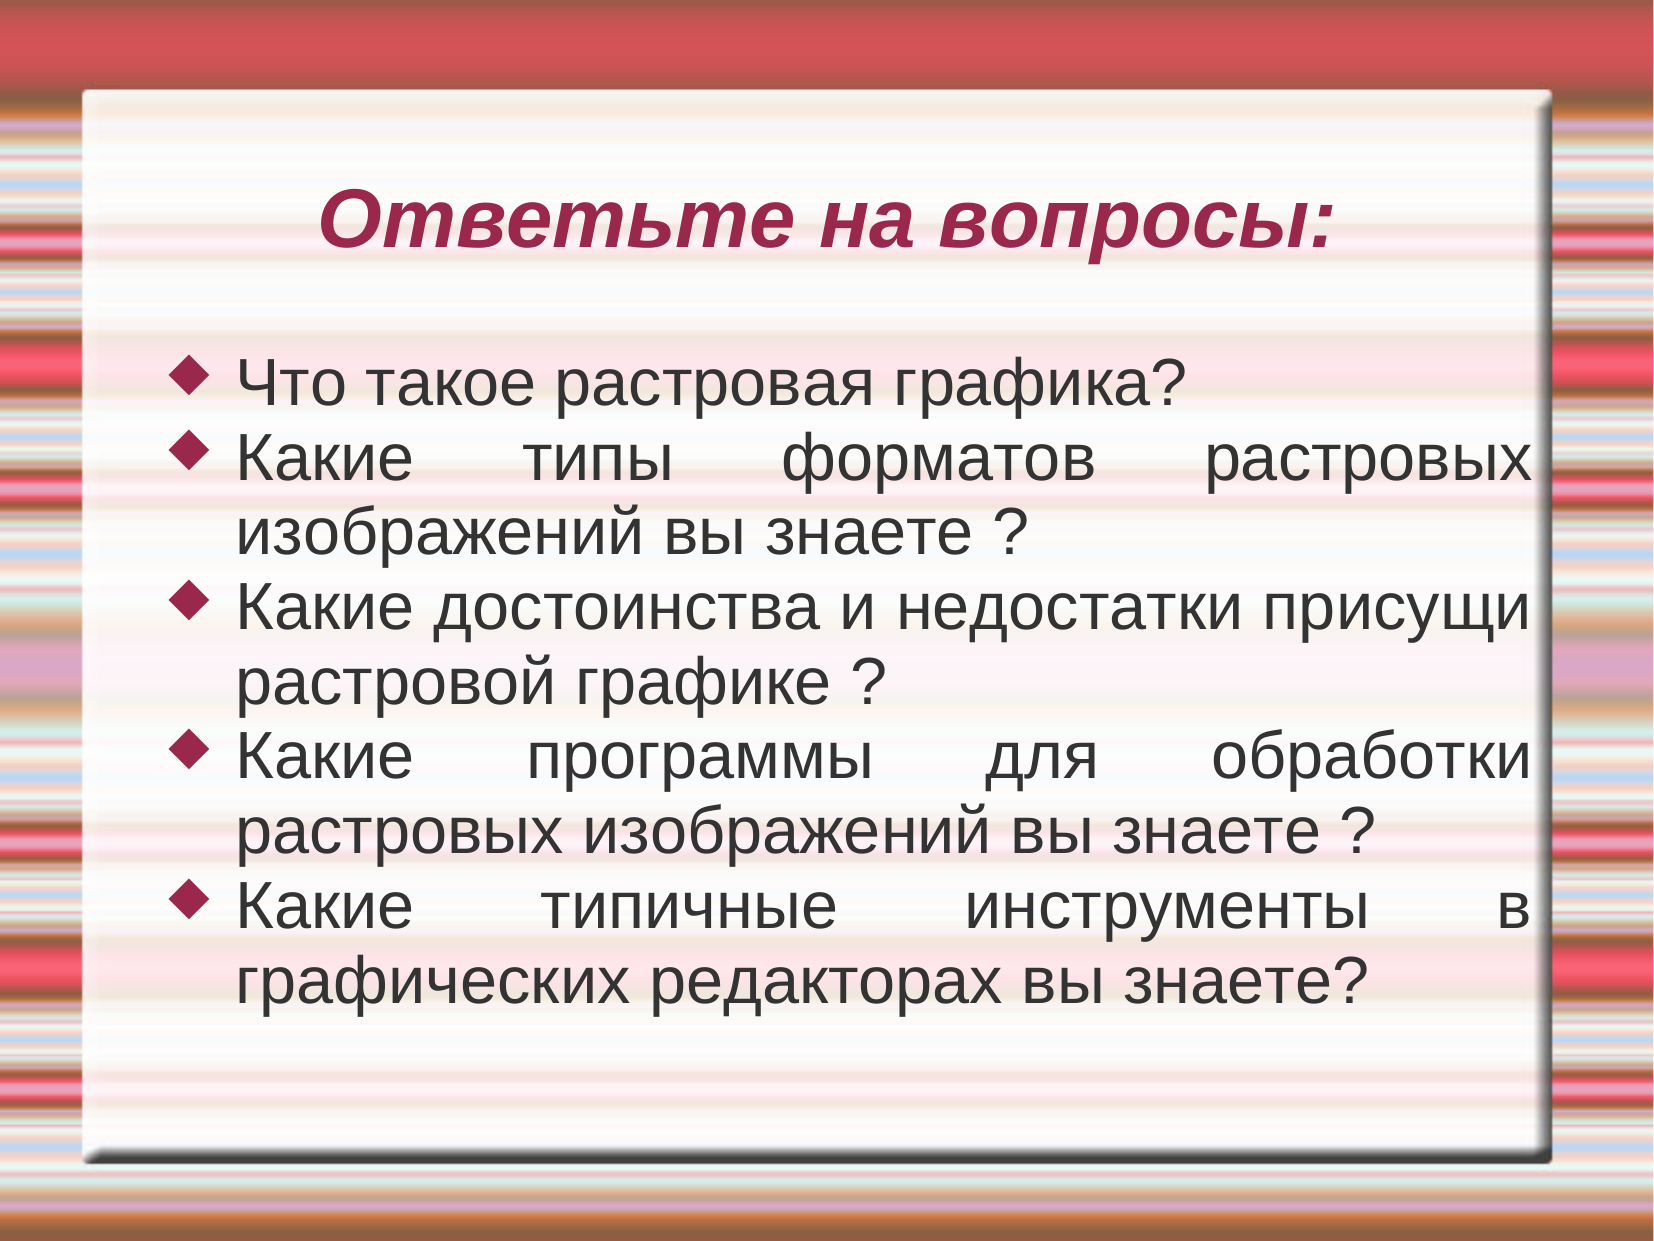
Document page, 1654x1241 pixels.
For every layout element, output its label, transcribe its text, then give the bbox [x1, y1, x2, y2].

picture [0, 0, 1654, 1241]
list Что такое растровая графика? Какие типы форматов растровых изображений вы знаете ? Какие достоинства и недостатки присущи растровой графике ? Какие программы для обработки растровых изображений вы знаете ? Какие типичные инструменты в графических редакторах вы знаете? [152, 344, 1534, 1127]
title Ответьте на вопросы: [121, 114, 1534, 322]
